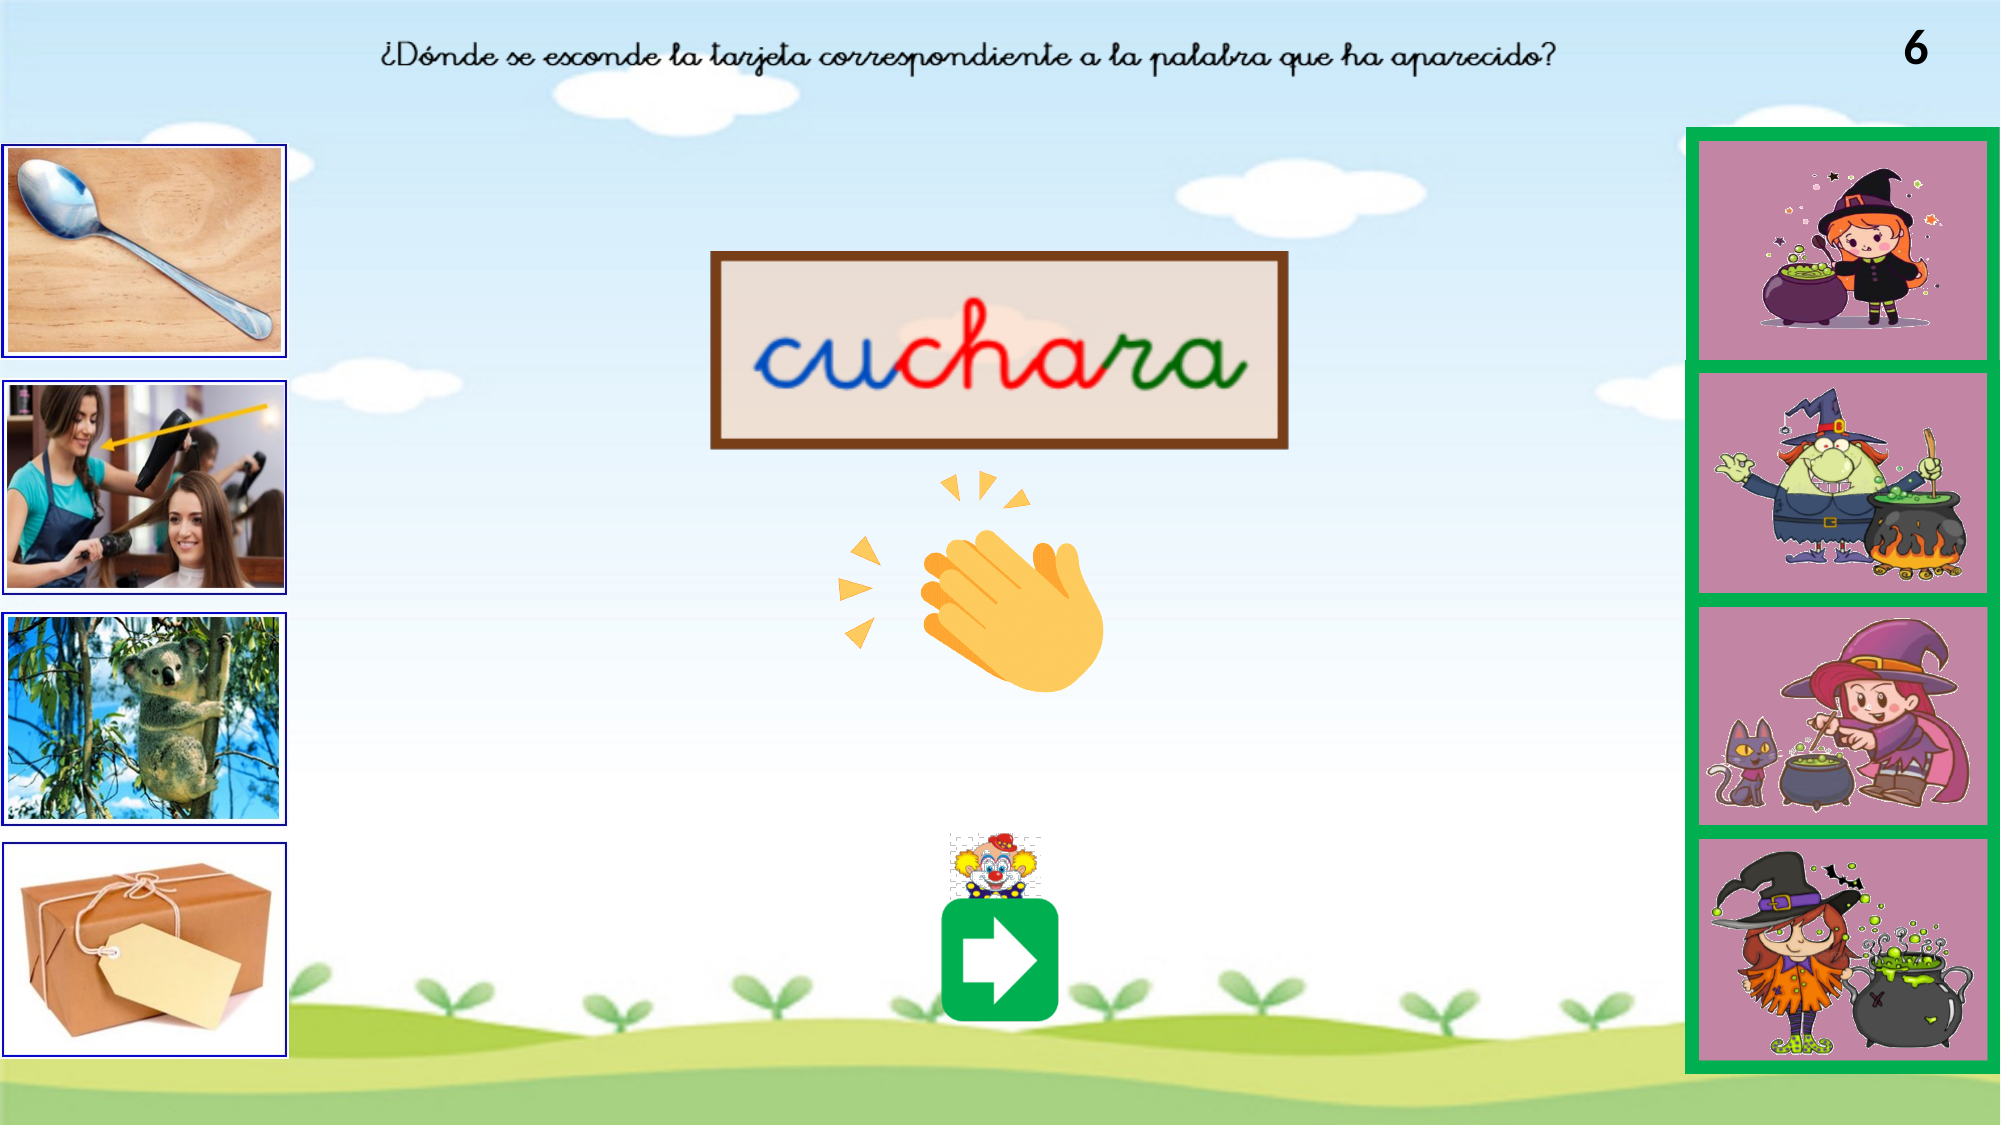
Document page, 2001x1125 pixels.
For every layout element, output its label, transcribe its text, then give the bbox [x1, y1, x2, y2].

text_box 6 [1888, 6, 1975, 82]
picture [0, 0, 2001, 1125]
